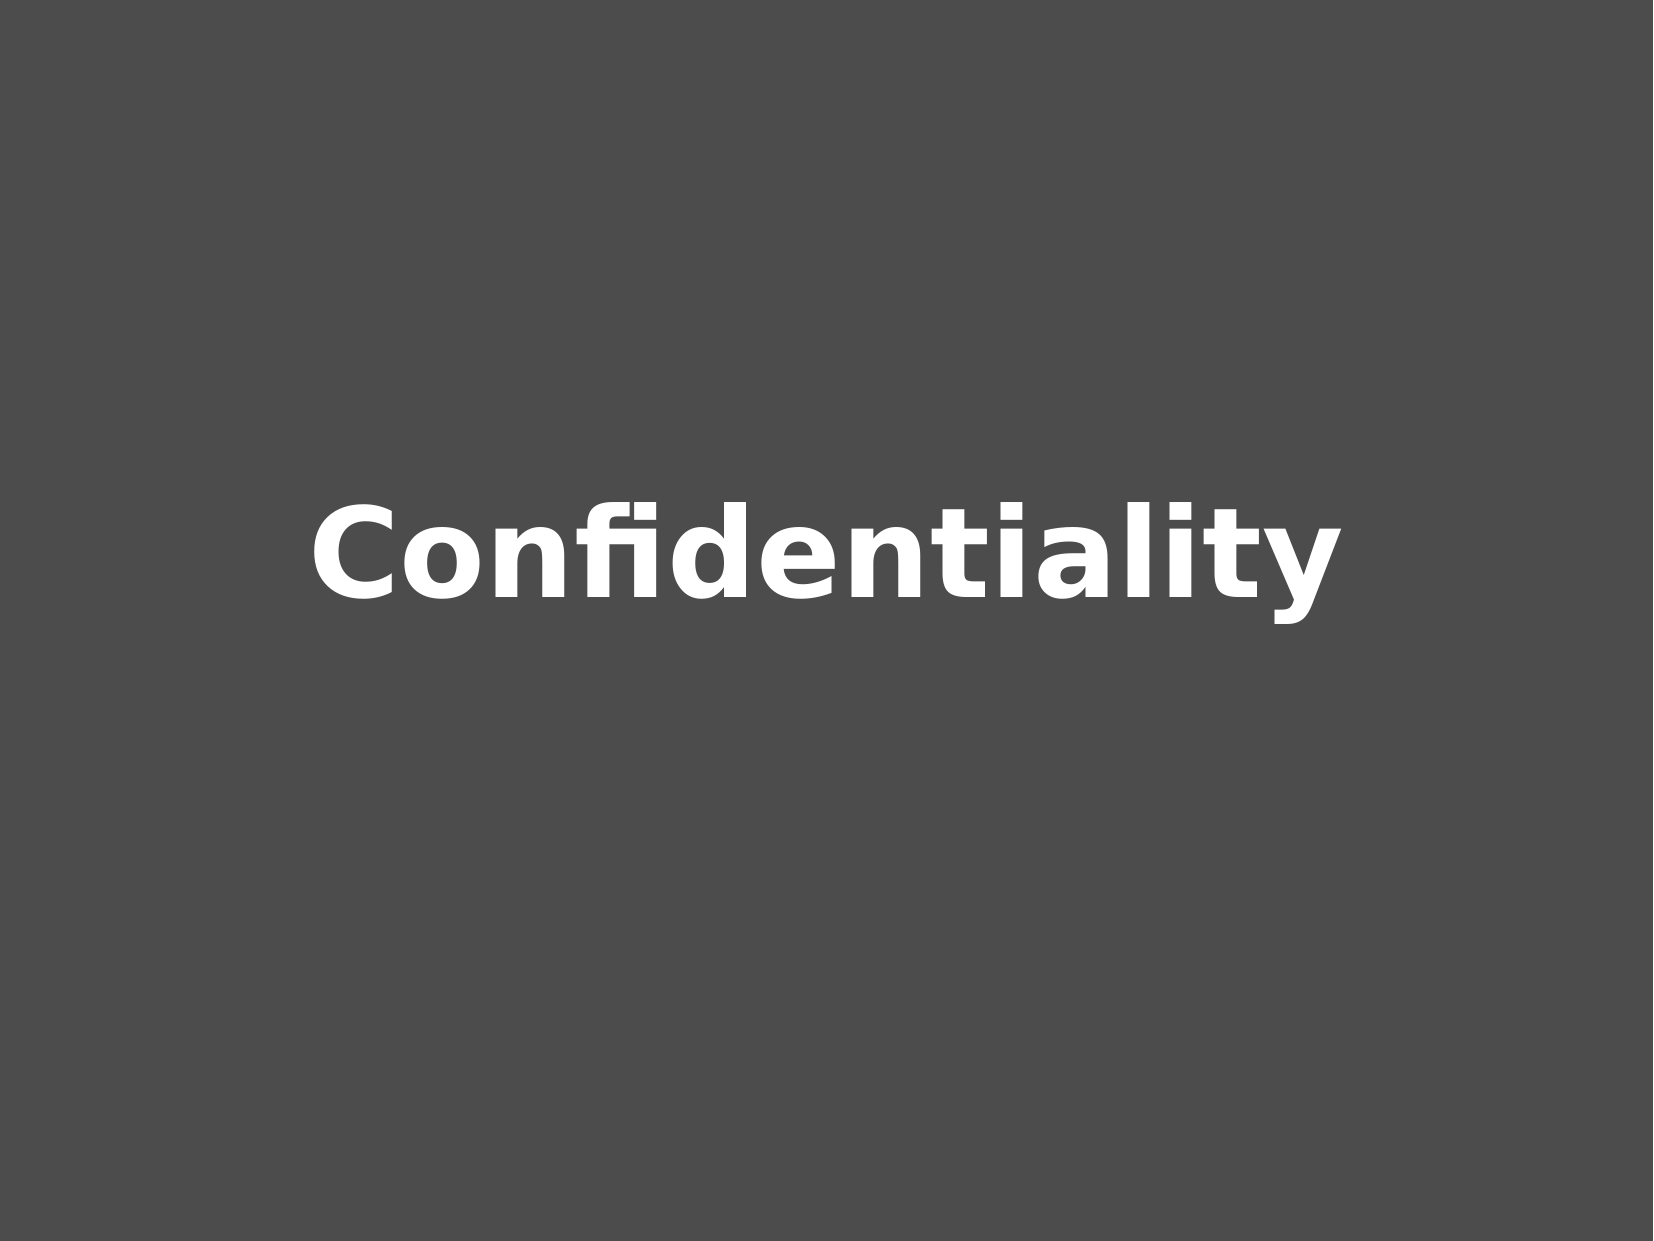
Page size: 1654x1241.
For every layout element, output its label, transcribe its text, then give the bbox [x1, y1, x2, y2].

text_box Confidentiality [0, 474, 1653, 635]
